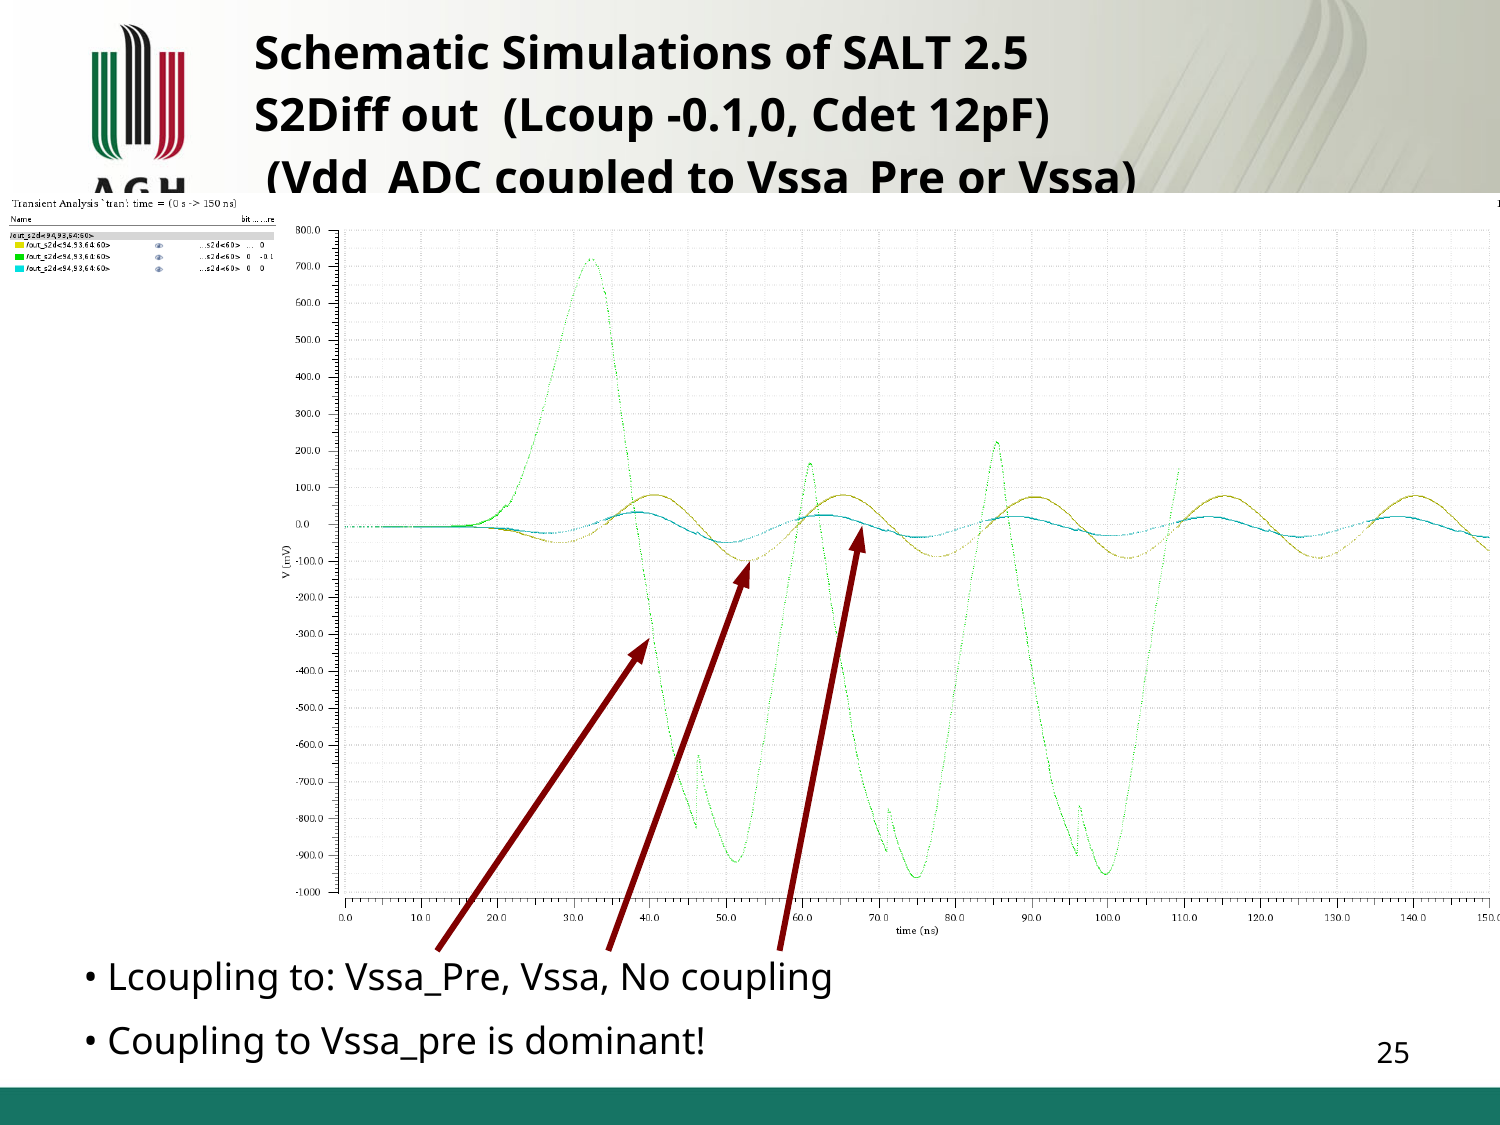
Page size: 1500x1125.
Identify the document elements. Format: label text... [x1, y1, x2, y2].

title Schematic Simulations of SALT 2.5 S2Diff out (Lcoup -0.1,0, Cdet 12pF) (Vdd_ADC coupled to Vssa_Pre or Vssa) [254, 34, 1489, 193]
picture [0, 0, 1500, 1125]
list Lcoupling to: Vssa_Pre, Vssa, No coupling Coupling to Vssa_pre is dominant! [23, 950, 1465, 1081]
